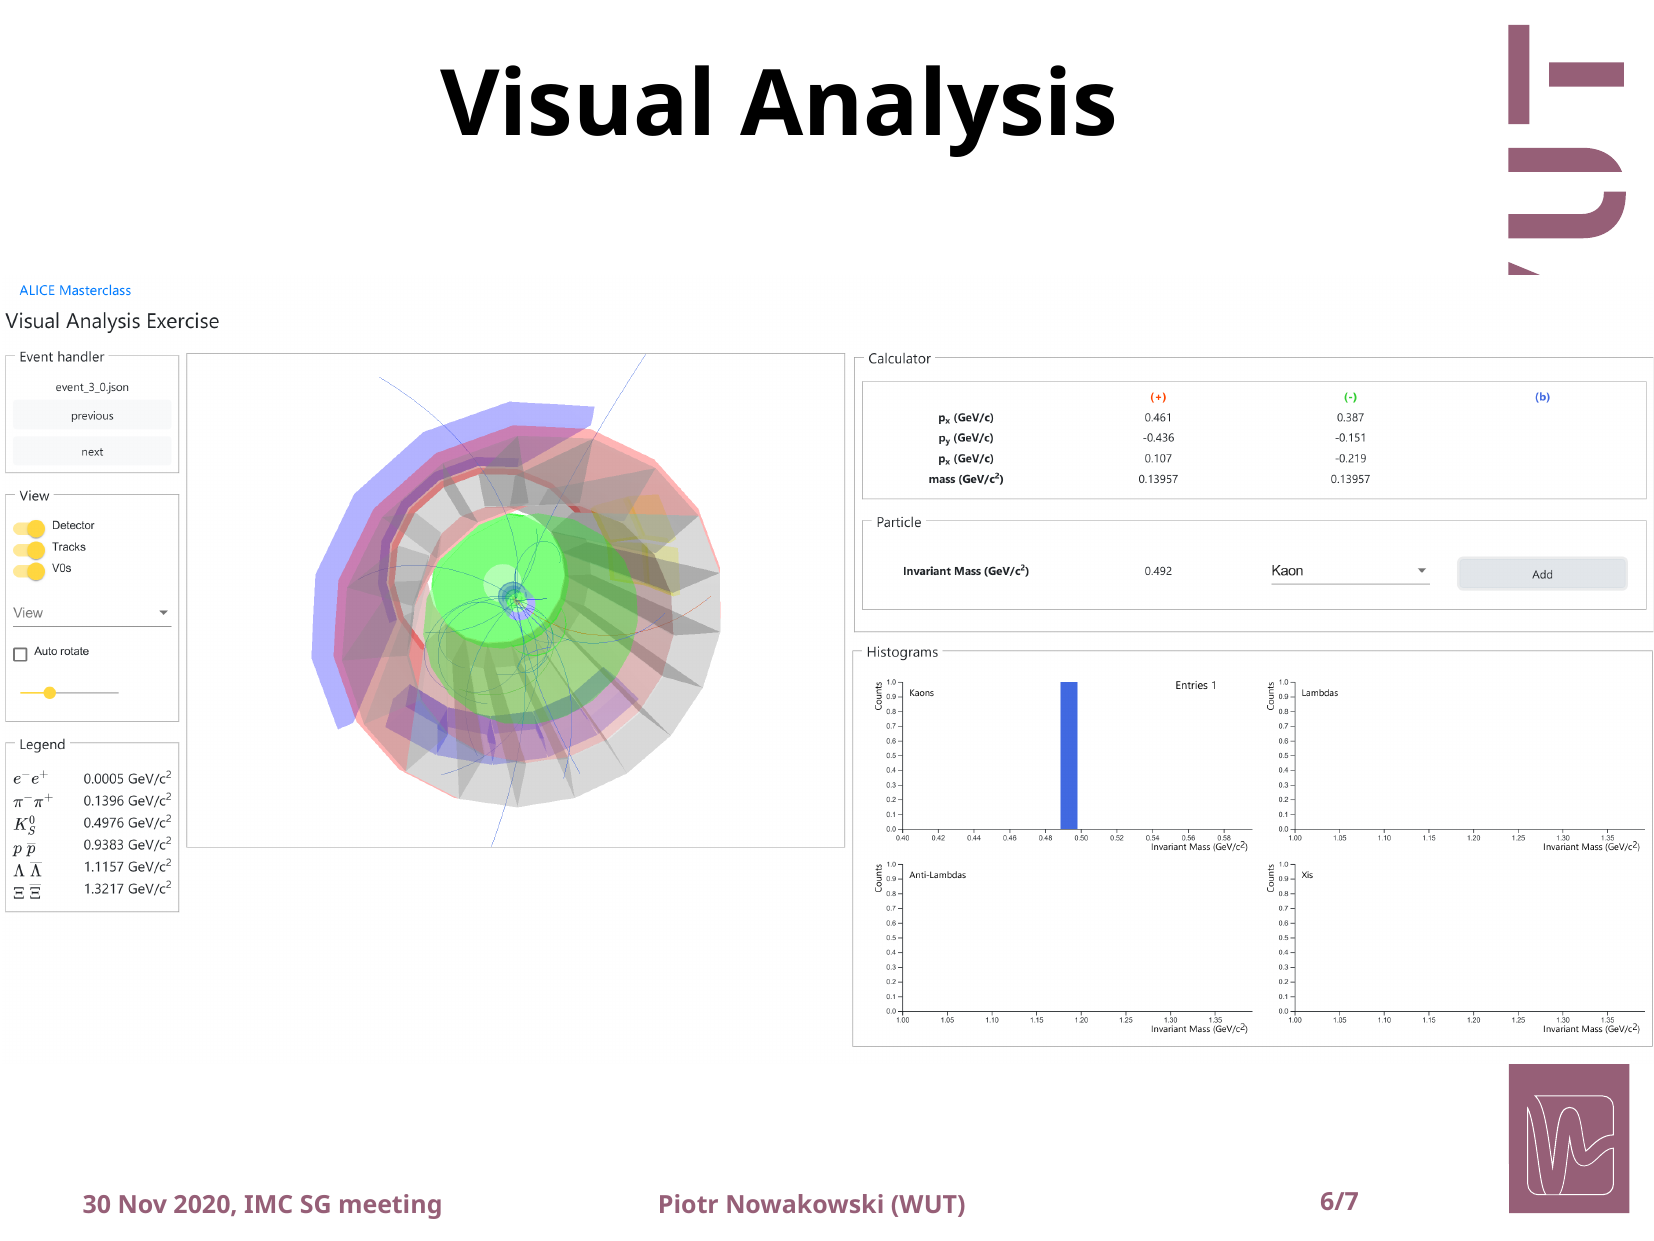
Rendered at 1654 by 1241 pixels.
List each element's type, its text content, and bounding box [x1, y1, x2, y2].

title Visual Analysis [82, 0, 1477, 211]
picture [2, 275, 1654, 1064]
